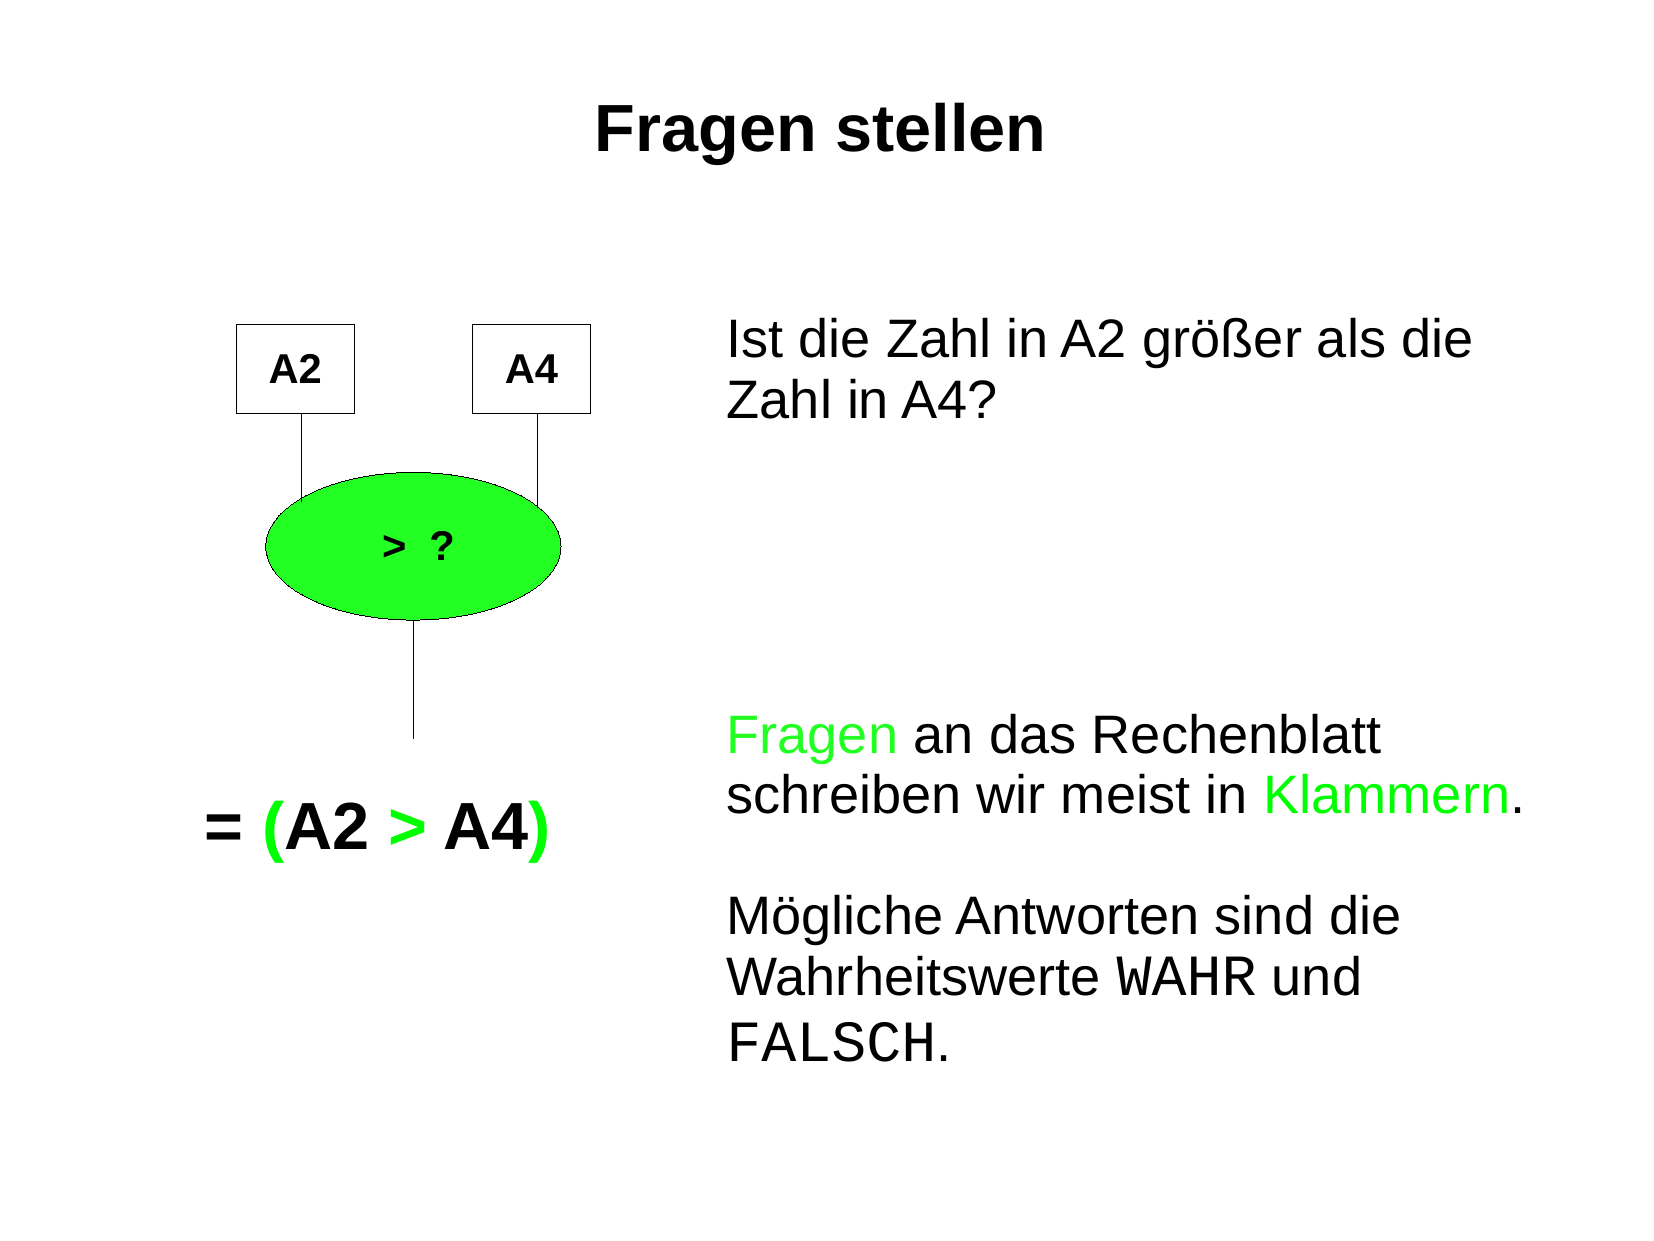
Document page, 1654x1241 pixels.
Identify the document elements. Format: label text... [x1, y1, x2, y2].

title Fragen stellen [76, 49, 1565, 207]
text_box A2 [236, 324, 355, 414]
text_box > ? [265, 472, 562, 621]
title Fragen an das Rechenblatt schreiben wir meist in Klammern. Mögliche Antworten sind die Wahrheitswerte WAHR und FALSCH. [726, 705, 1595, 1078]
title Ist die Zahl in A2 größer als die Zahl in A4? [726, 295, 1595, 443]
title = (A2 > A4) [76, 767, 680, 886]
text_box A4 [472, 324, 591, 414]
